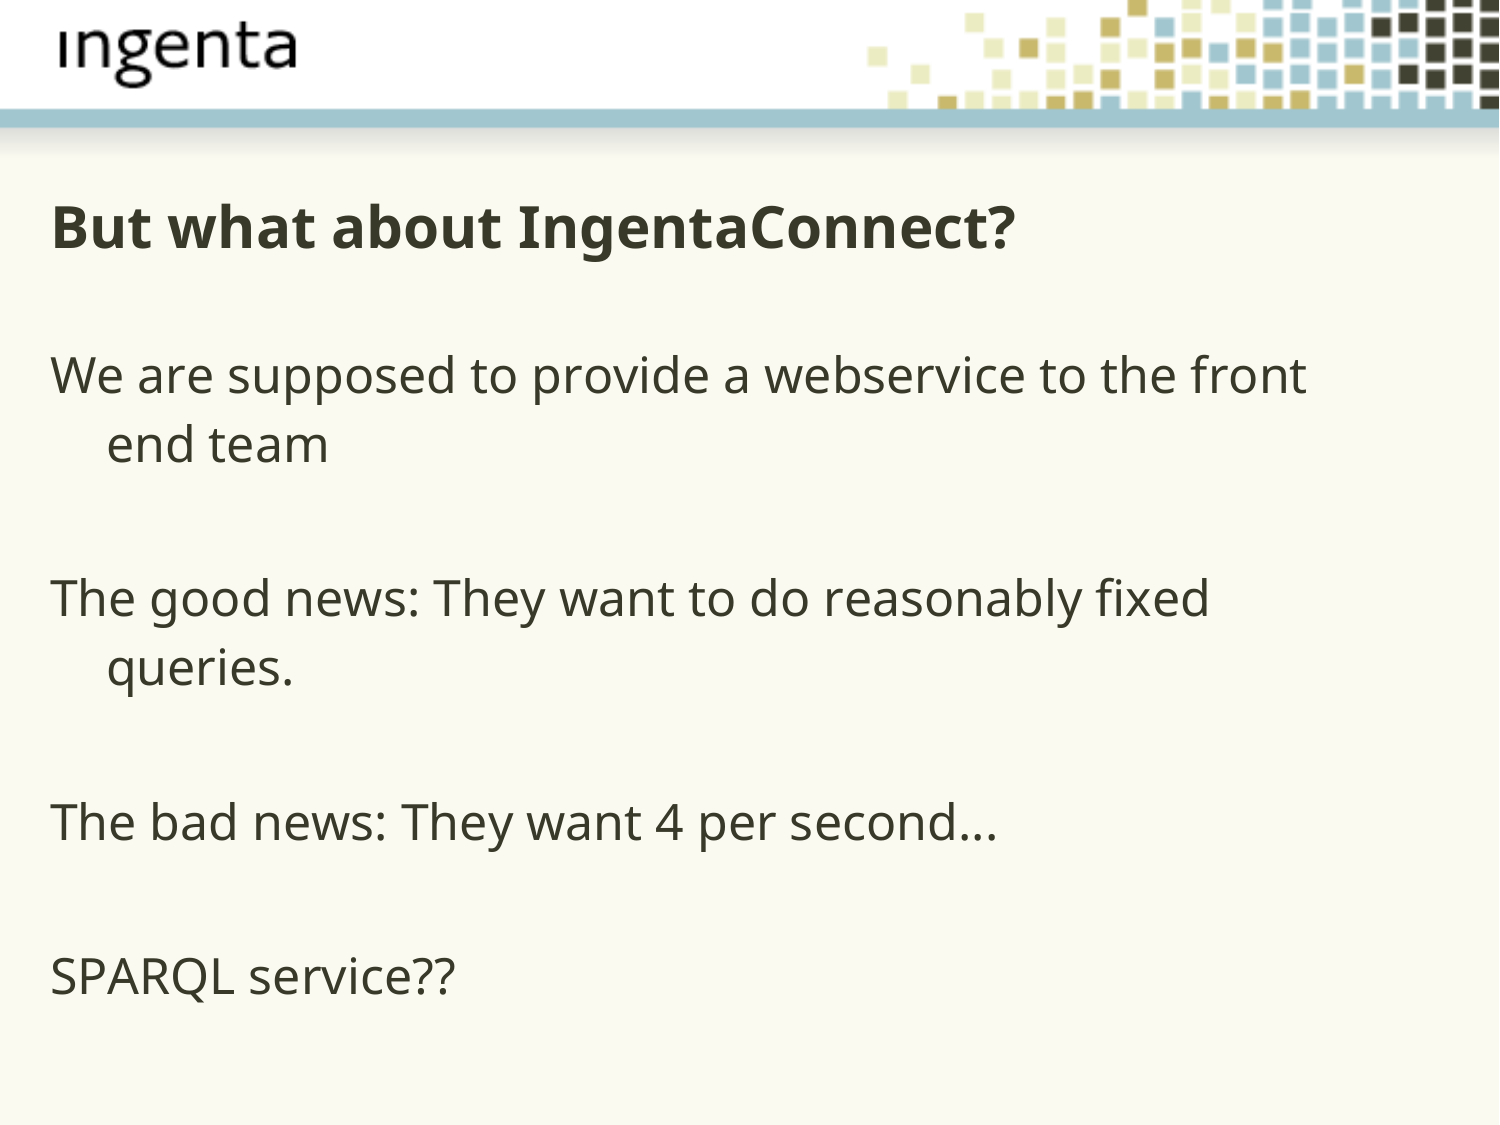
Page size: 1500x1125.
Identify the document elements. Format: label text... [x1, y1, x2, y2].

title But what about IngentaConnect? [50, 187, 1375, 262]
list We are supposed to provide a webservice to the front end team The good news: They want to do reasonably fixed queries. The bad news: They want 4 per second... SPARQL service?? [50, 262, 1375, 975]
picture [0, 0, 1499, 1125]
